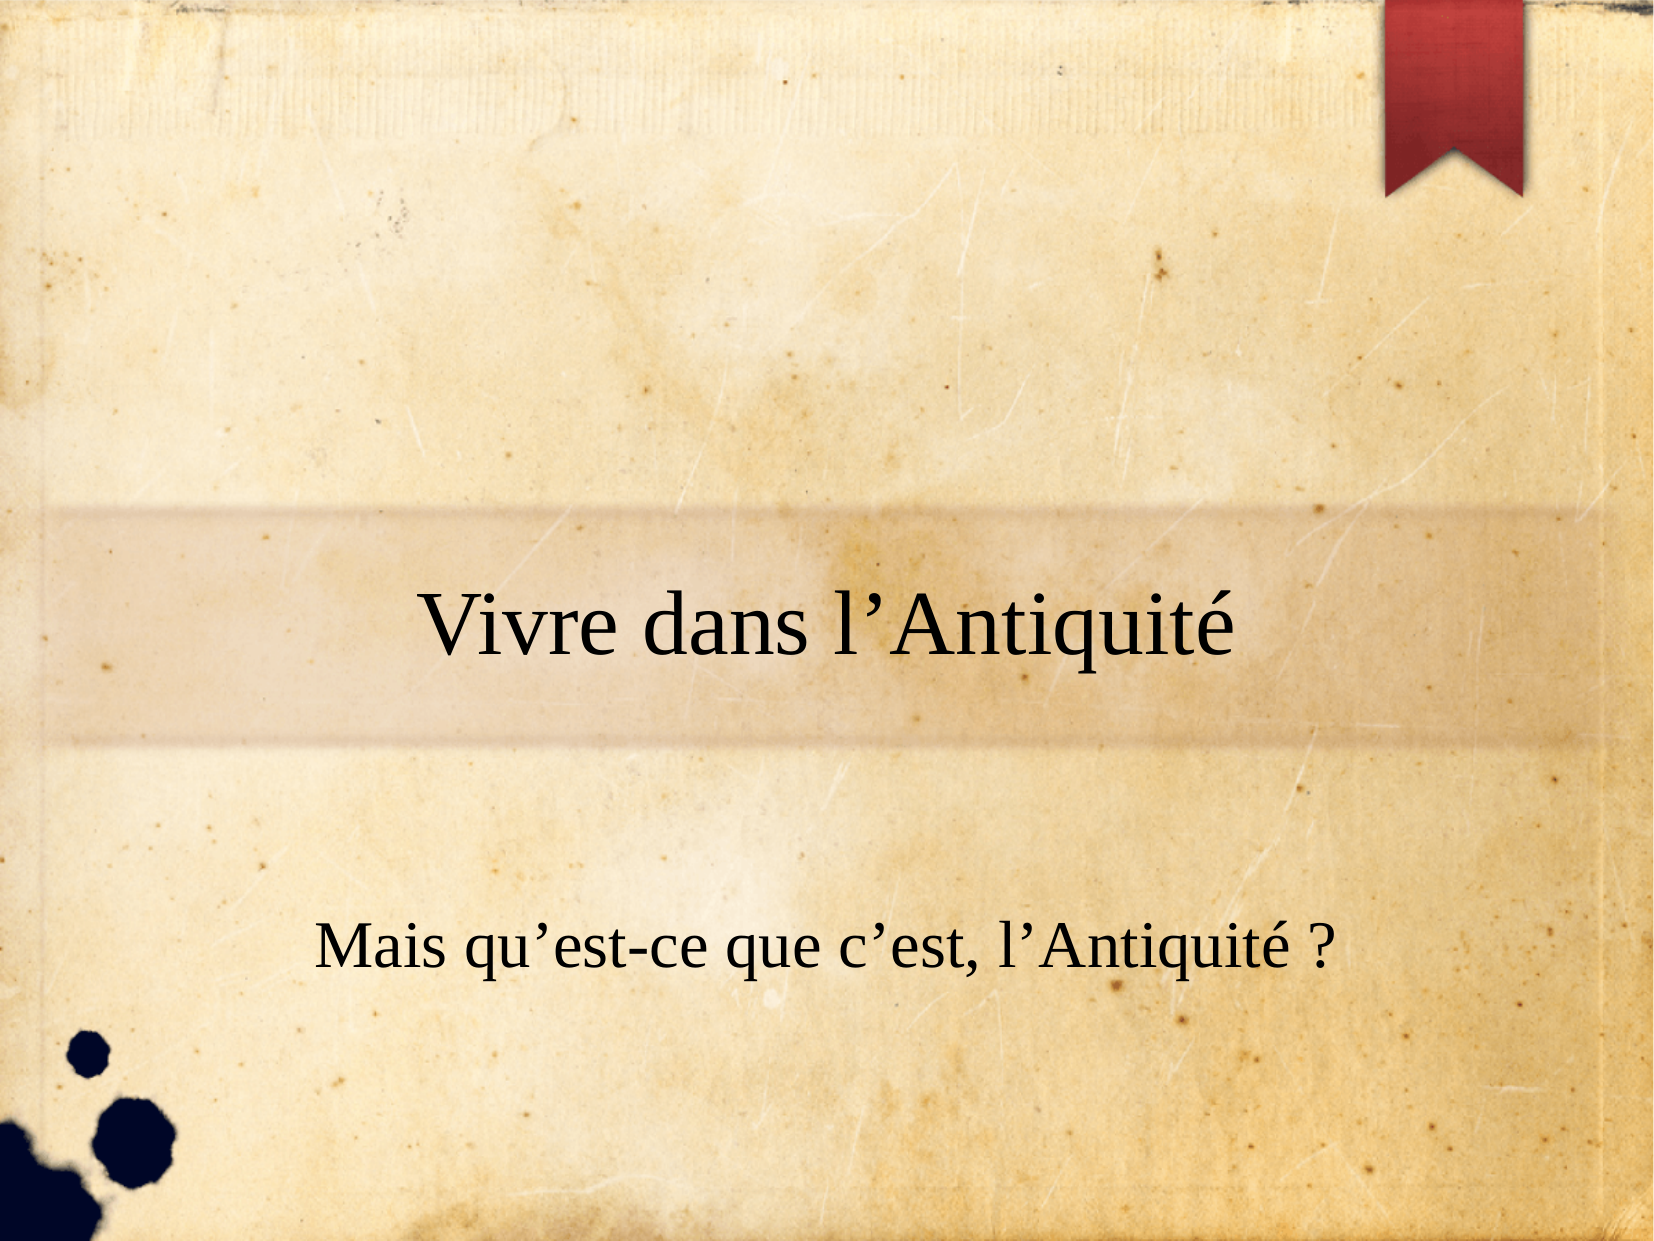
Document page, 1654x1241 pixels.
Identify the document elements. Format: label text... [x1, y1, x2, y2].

subtitle Mais qu’est-ce que c’est, l’Antiquité ? [82, 779, 1571, 1111]
picture [0, 0, 1654, 1241]
title Vivre dans l’Antiquité [82, 519, 1571, 727]
